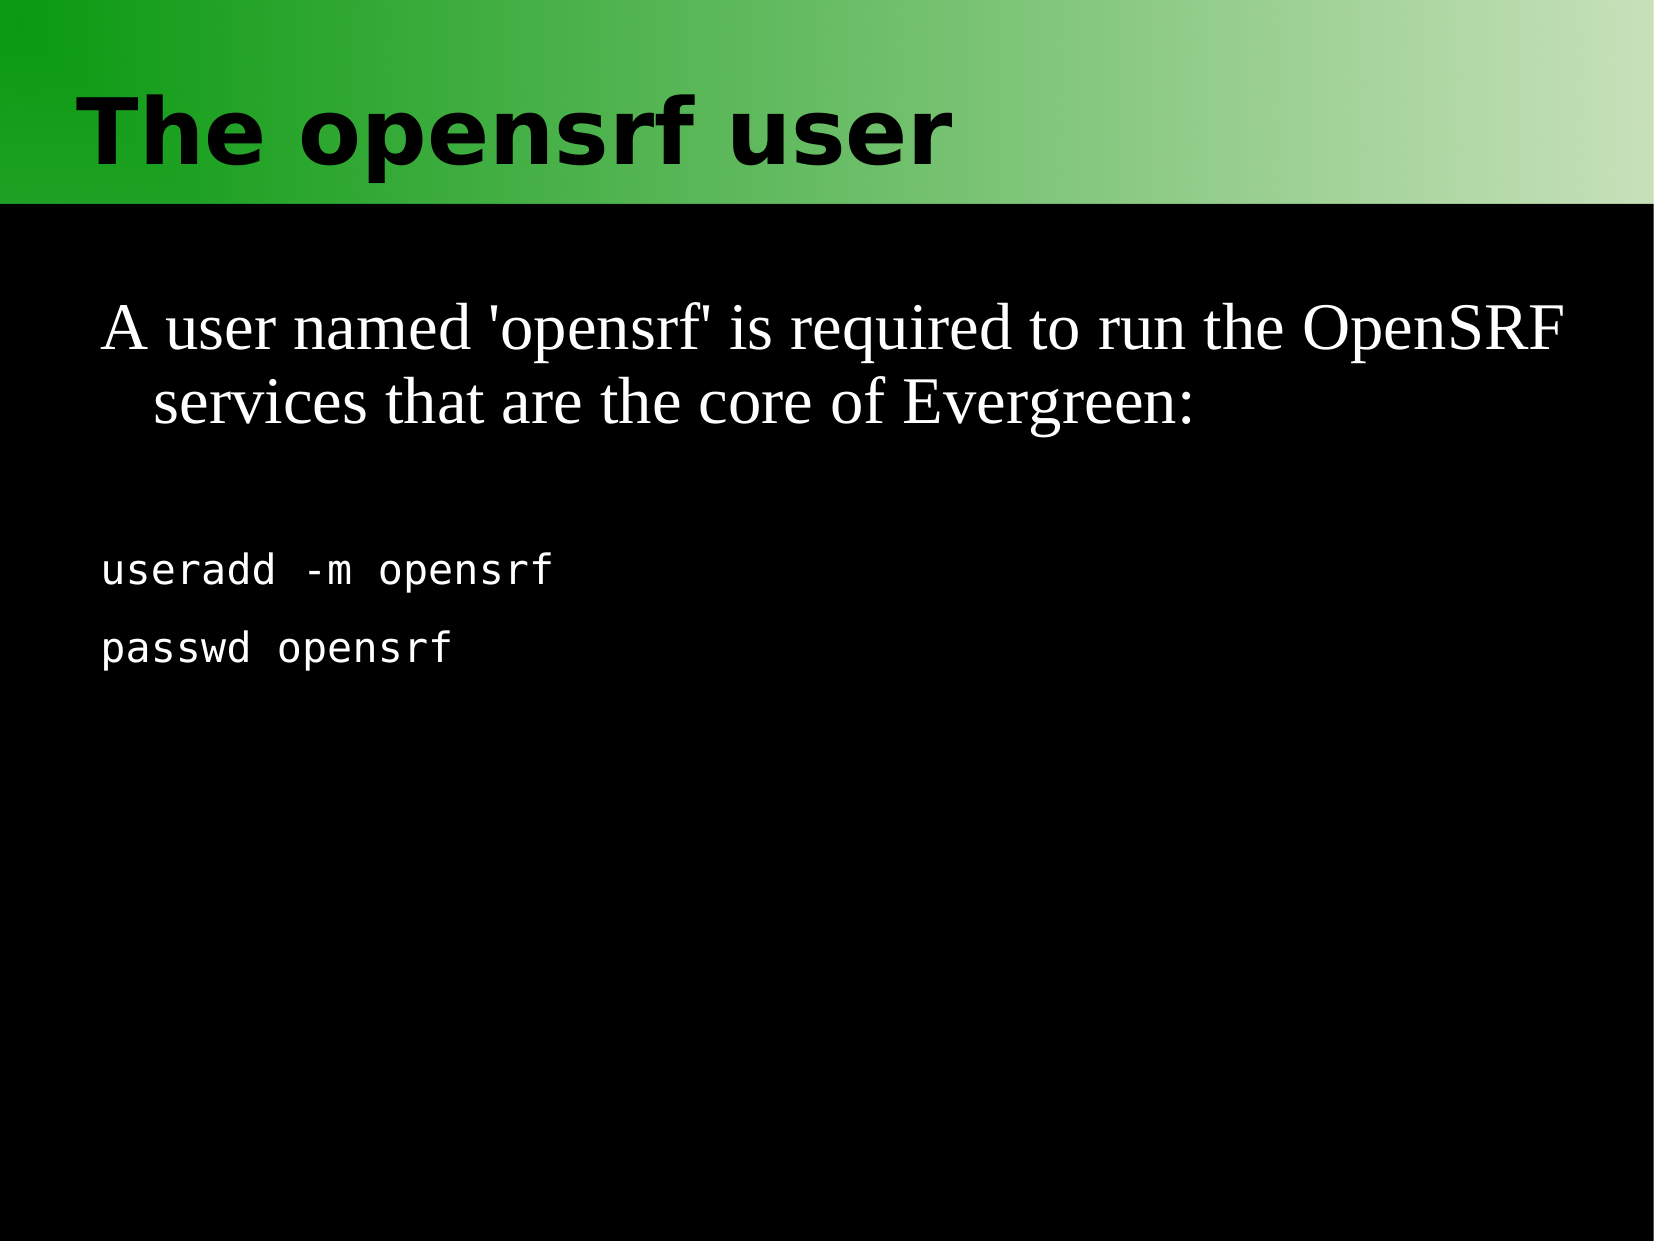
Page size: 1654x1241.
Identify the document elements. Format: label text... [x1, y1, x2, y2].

list A user named 'opensrf' is required to run the OpenSRF services that are the core of Evergreen: useradd -m opensrf passwd opensrf [82, 290, 1571, 1094]
title The opensrf user [76, 36, 1565, 229]
picture [0, 0, 1654, 1241]
